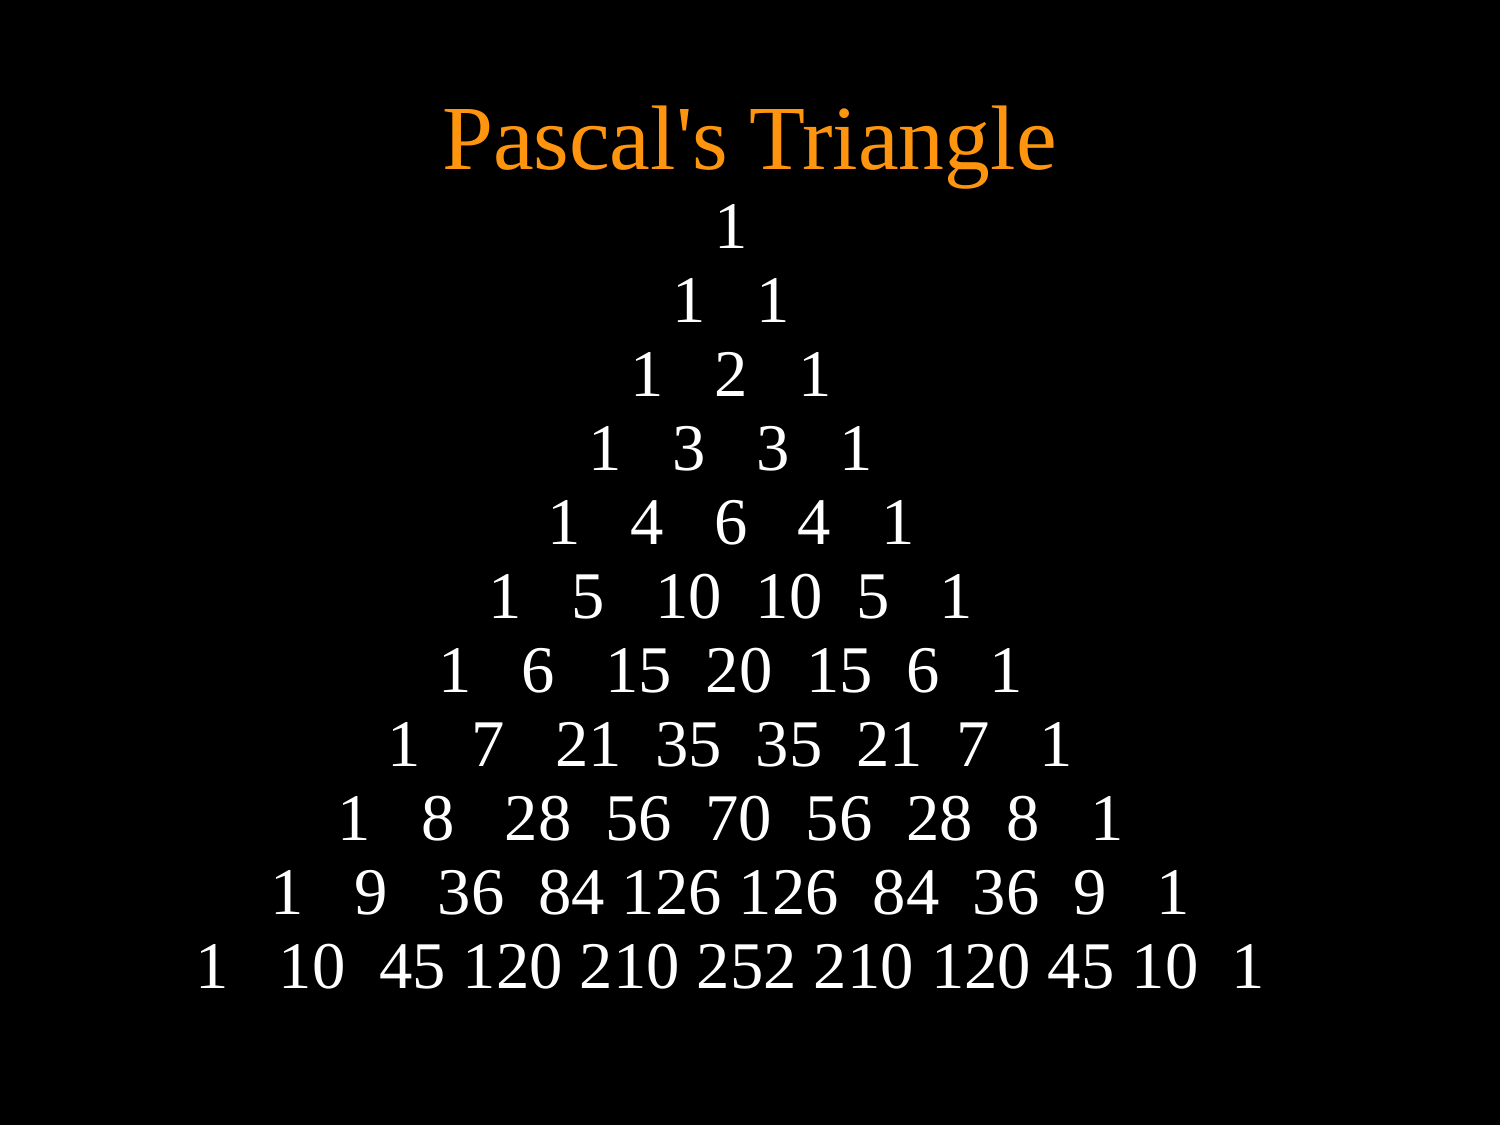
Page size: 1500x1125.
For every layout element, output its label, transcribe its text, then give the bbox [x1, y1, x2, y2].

title Pascal's Triangle [75, 44, 1425, 233]
text_box 1 1 1 1 2 1 1 3 3 1 1 4 6 4 1 1 5 10 10 5 1 1 6 15 20 15 6 1 1 7 21 35 35 21 7 1 1 8 28 56 70 56 28 8 1 1 9 36 84 126 126 84 36 9 1 1 10 45 120 210 252 210 120 45 10 1 [112, 233, 1351, 1011]
